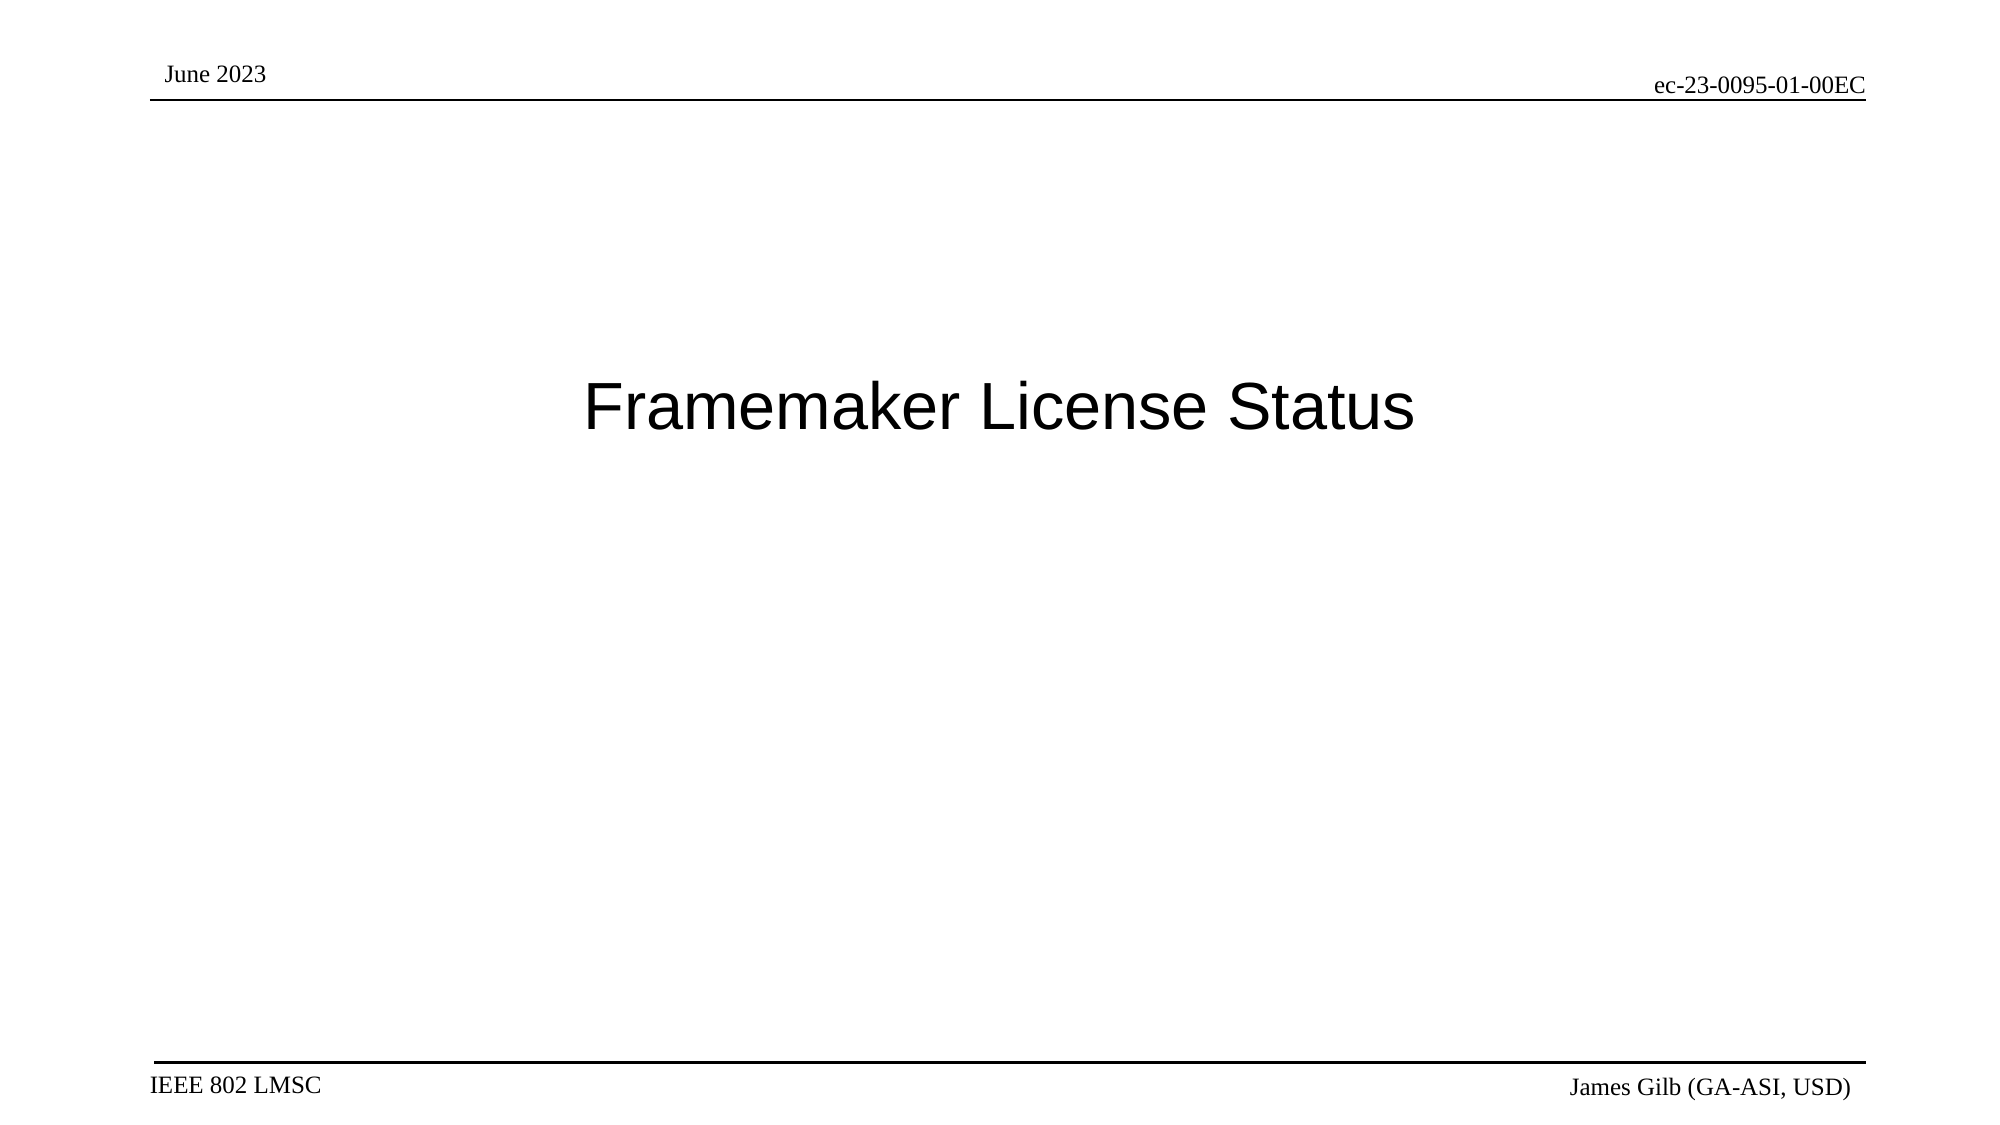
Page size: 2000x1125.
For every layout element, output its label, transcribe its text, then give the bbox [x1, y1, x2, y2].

subtitle Framemaker License Status [125, 112, 1876, 693]
